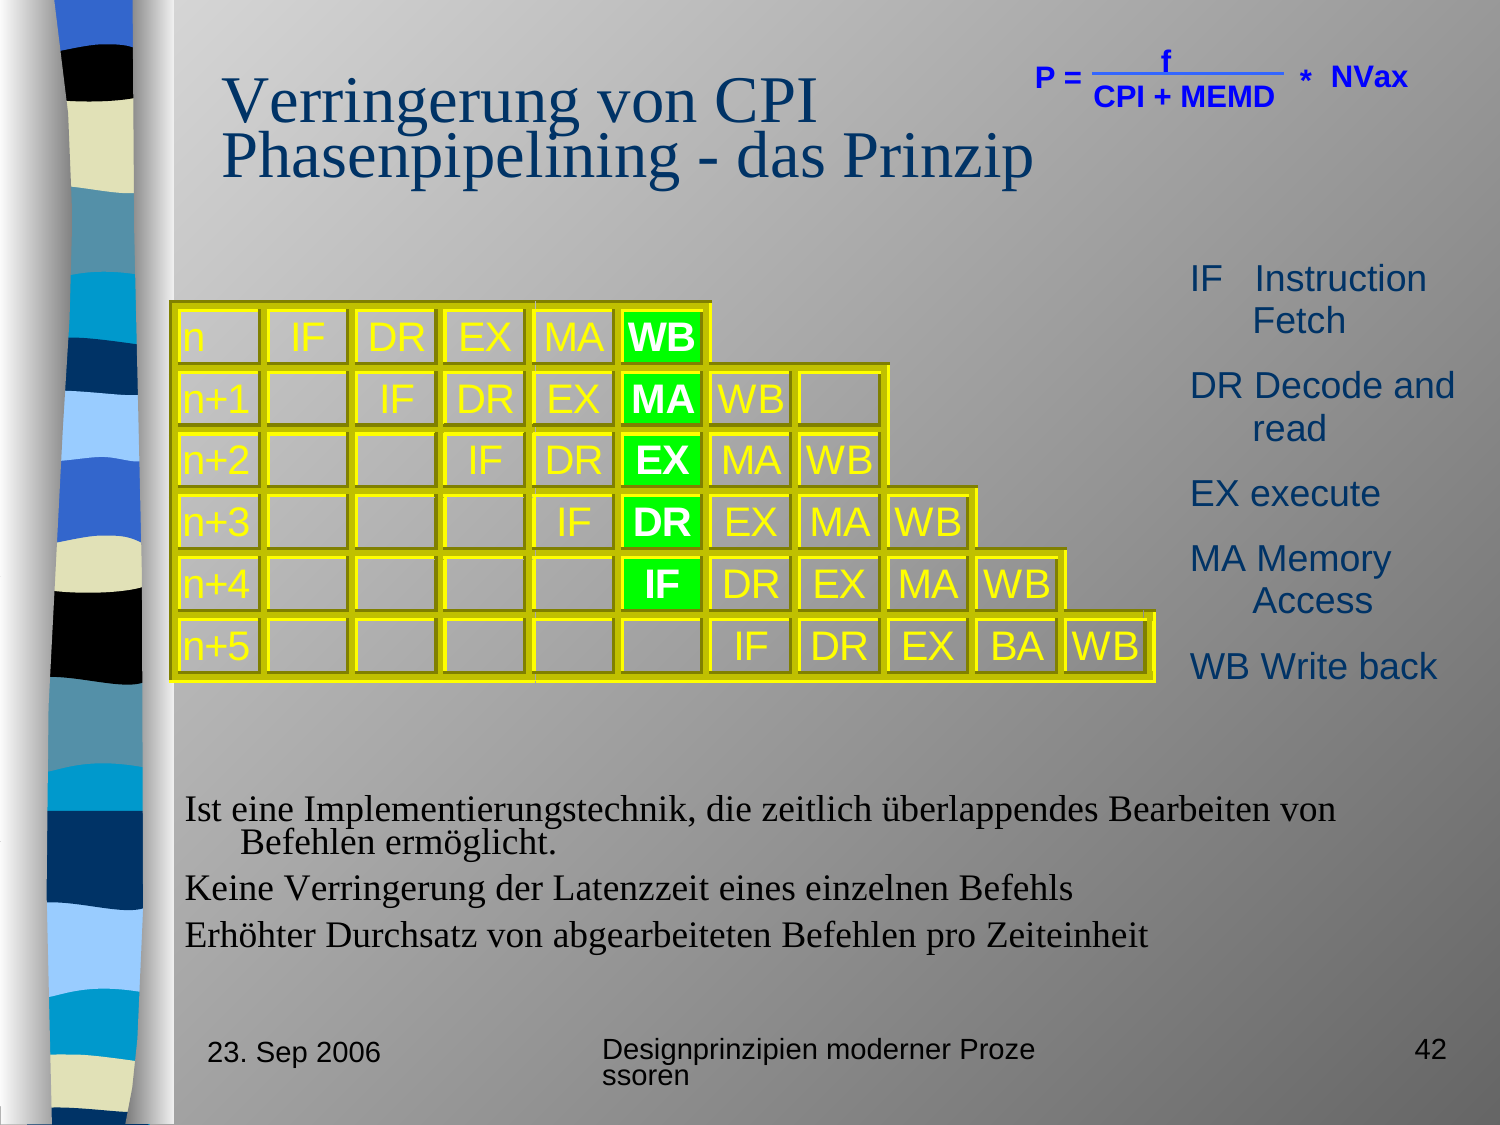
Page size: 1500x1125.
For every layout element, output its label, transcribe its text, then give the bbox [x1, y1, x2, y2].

title Verringerung von CPI Phasenpipelining - das Prinzip [206, 42, 1482, 224]
chart [168, 299, 1176, 728]
chart [1033, 42, 1445, 132]
text_box IF Instruction Fetch DR Decode and read EX execute MA Memory Access WB Write back [1175, 249, 1476, 695]
list Ist eine Implementierungstechnik, die zeitlich überlappendes Bearbeiten von Befehlen ermöglicht. Keine Verringerung der Latenzzeit eines einzelnen Befehls Erhöhter Durchsatz von abgearbeiteten Befehlen pro Zeiteinheit [169, 787, 1438, 976]
